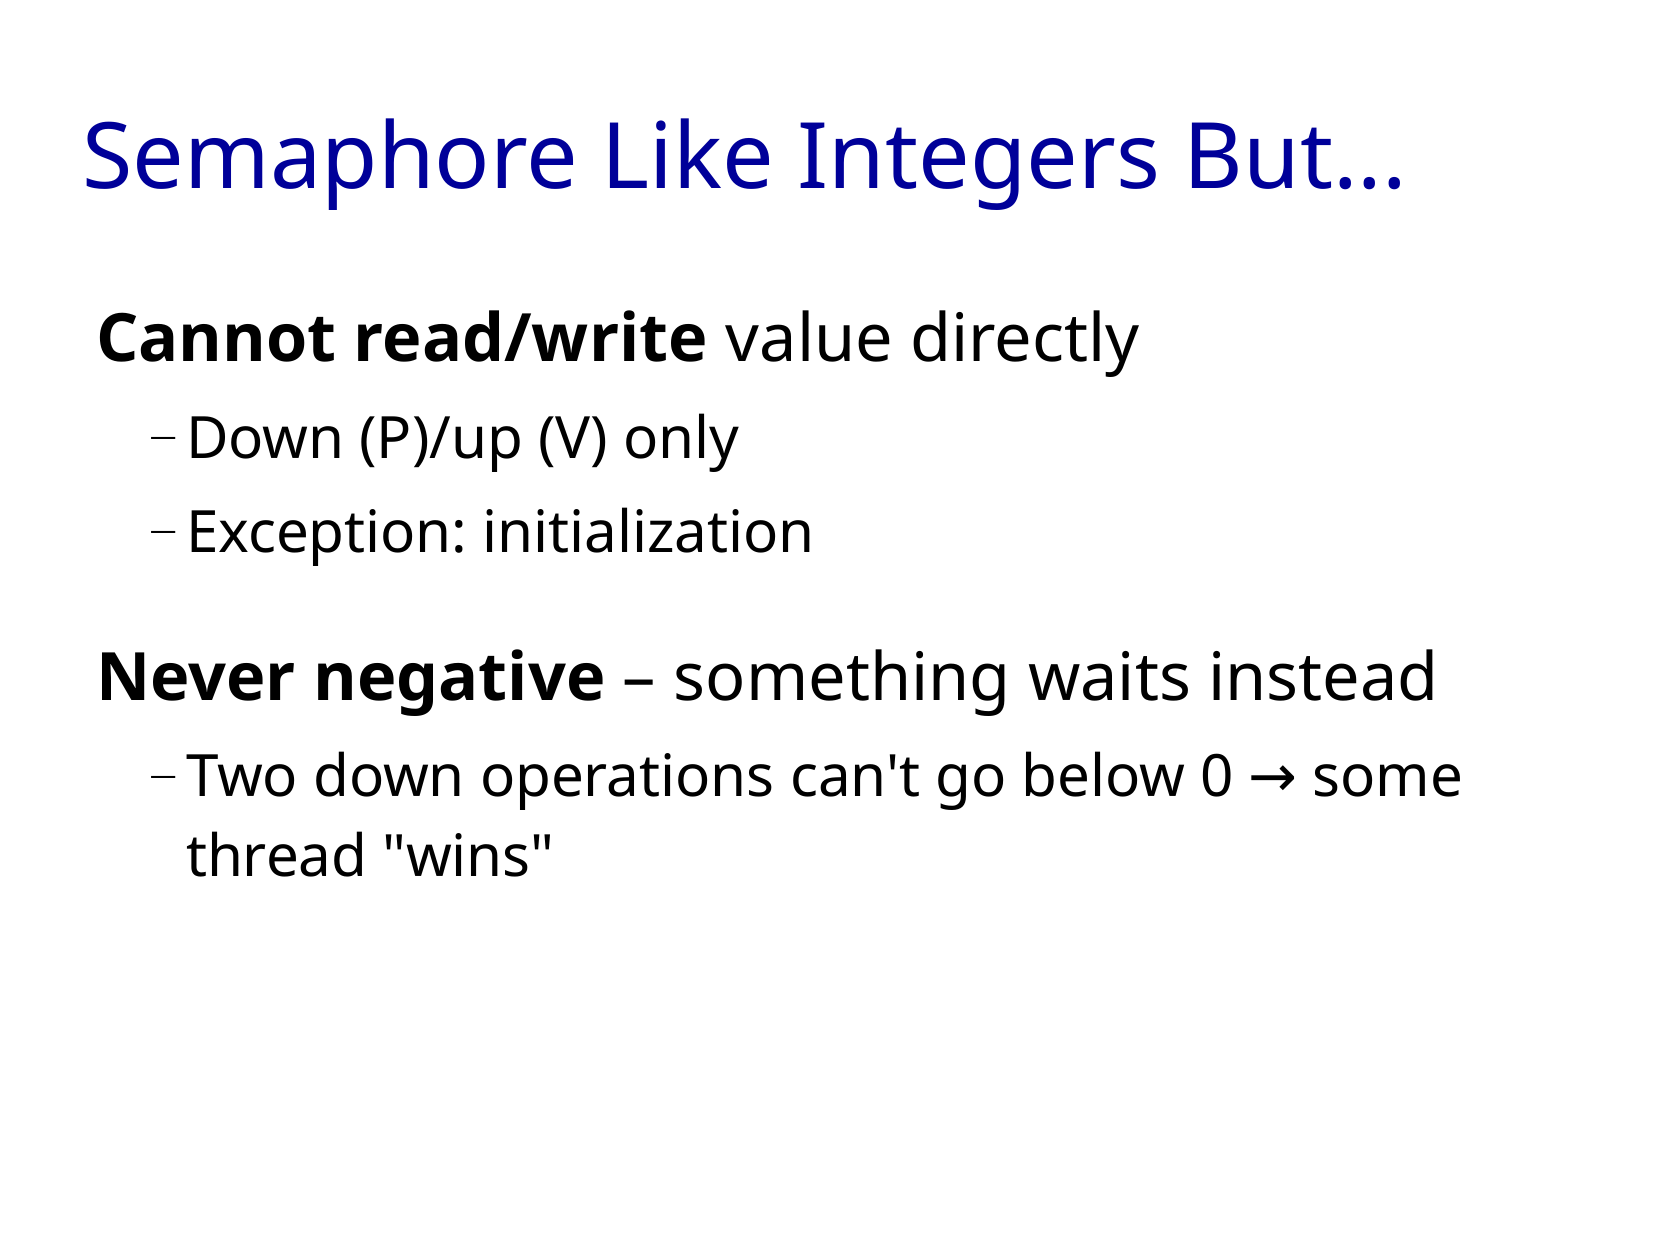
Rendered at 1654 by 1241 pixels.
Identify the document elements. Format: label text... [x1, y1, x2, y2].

title Semaphore Like Integers But... [82, 49, 1571, 257]
list Cannot read/write value directly Down (P)/up (V) only Exception: initialization Never negative – something waits instead Two down operations can't go below 0 → some thread "wins" [60, 290, 1571, 1096]
